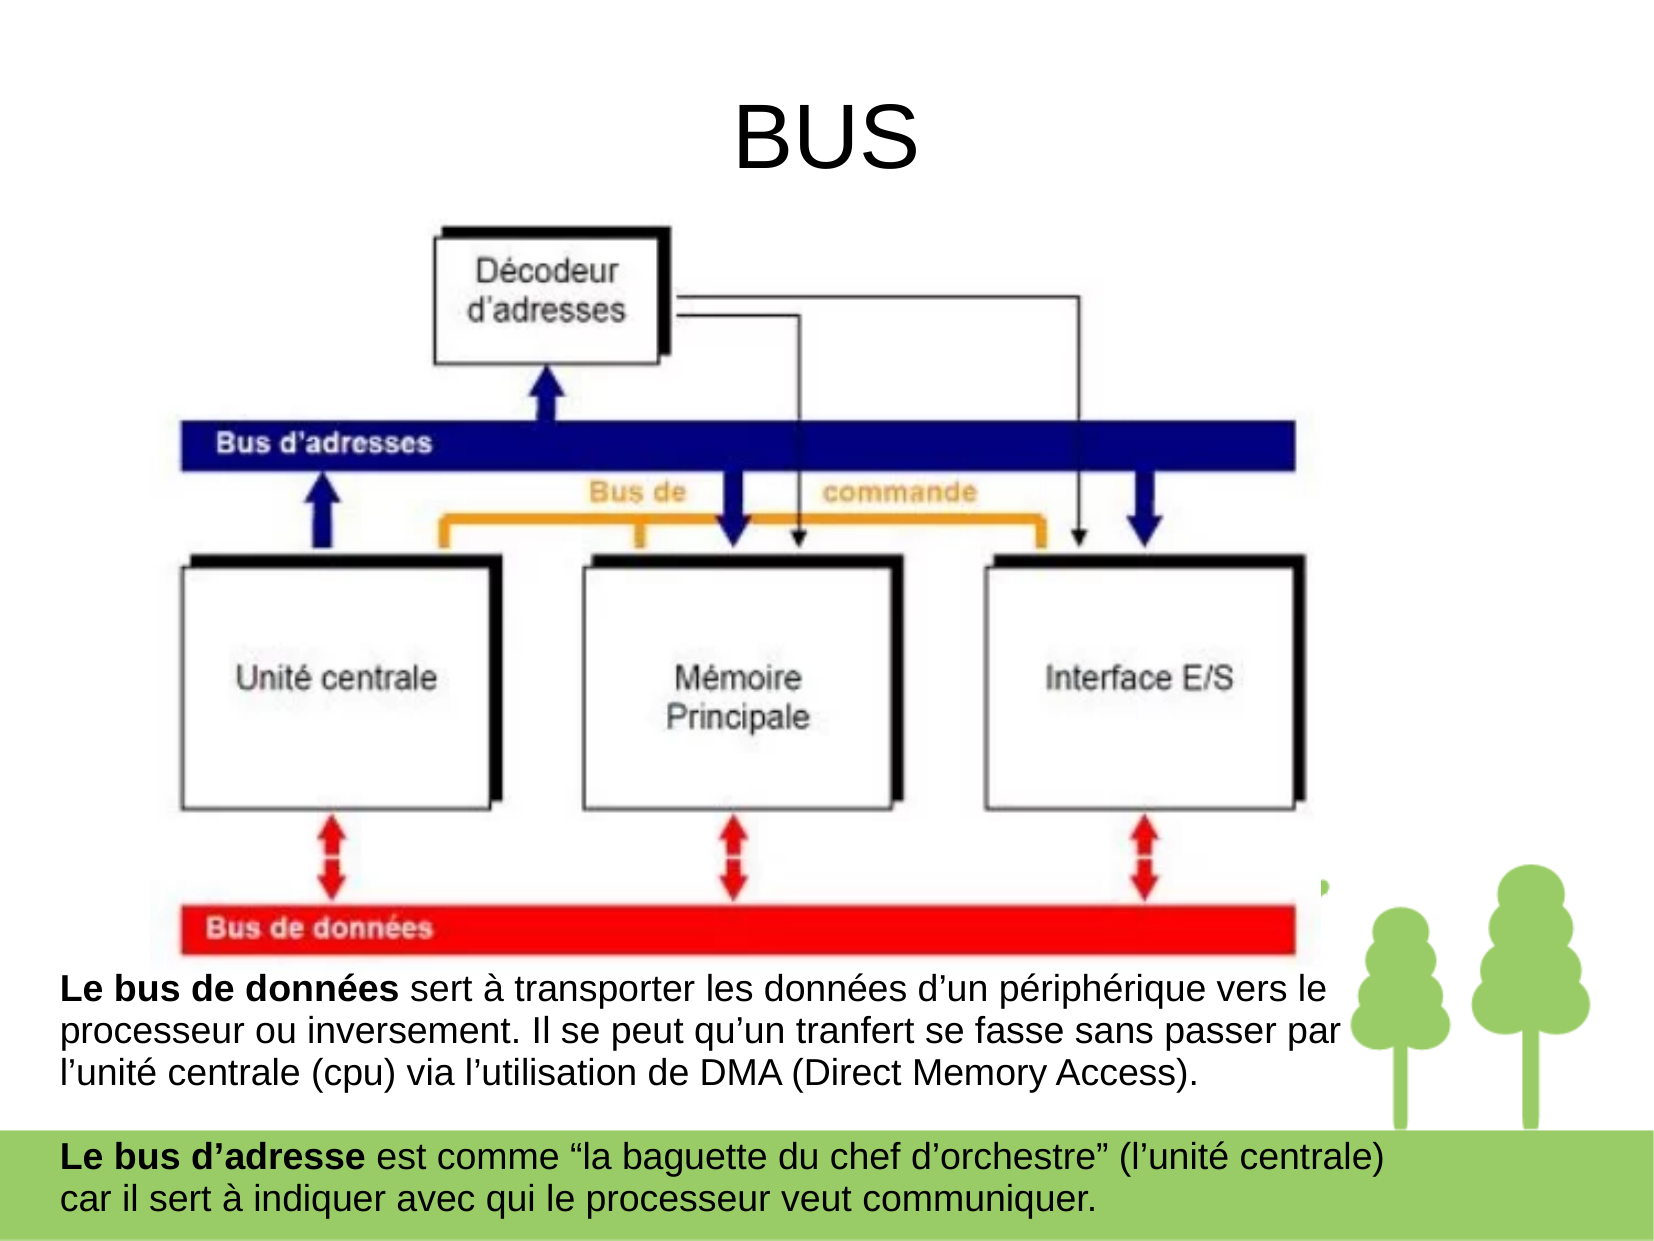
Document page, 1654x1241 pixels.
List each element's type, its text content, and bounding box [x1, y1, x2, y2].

title BUS [82, 49, 1571, 226]
text_box Le bus de données sert à transporter les données d’un périphérique vers le processeur ou inversement. Il se peut qu’un tranfert se fasse sans passer par l’unité centrale (cpu) via l’utilisation de DMA (Direct Memory Access). Le bus d’adresse est comme “la baguette du chef d’orchestre” (l’unité centrale) car il sert à indiquer avec qui le processeur veut communiquer. [45, 960, 1436, 1227]
picture [0, 0, 1654, 1241]
